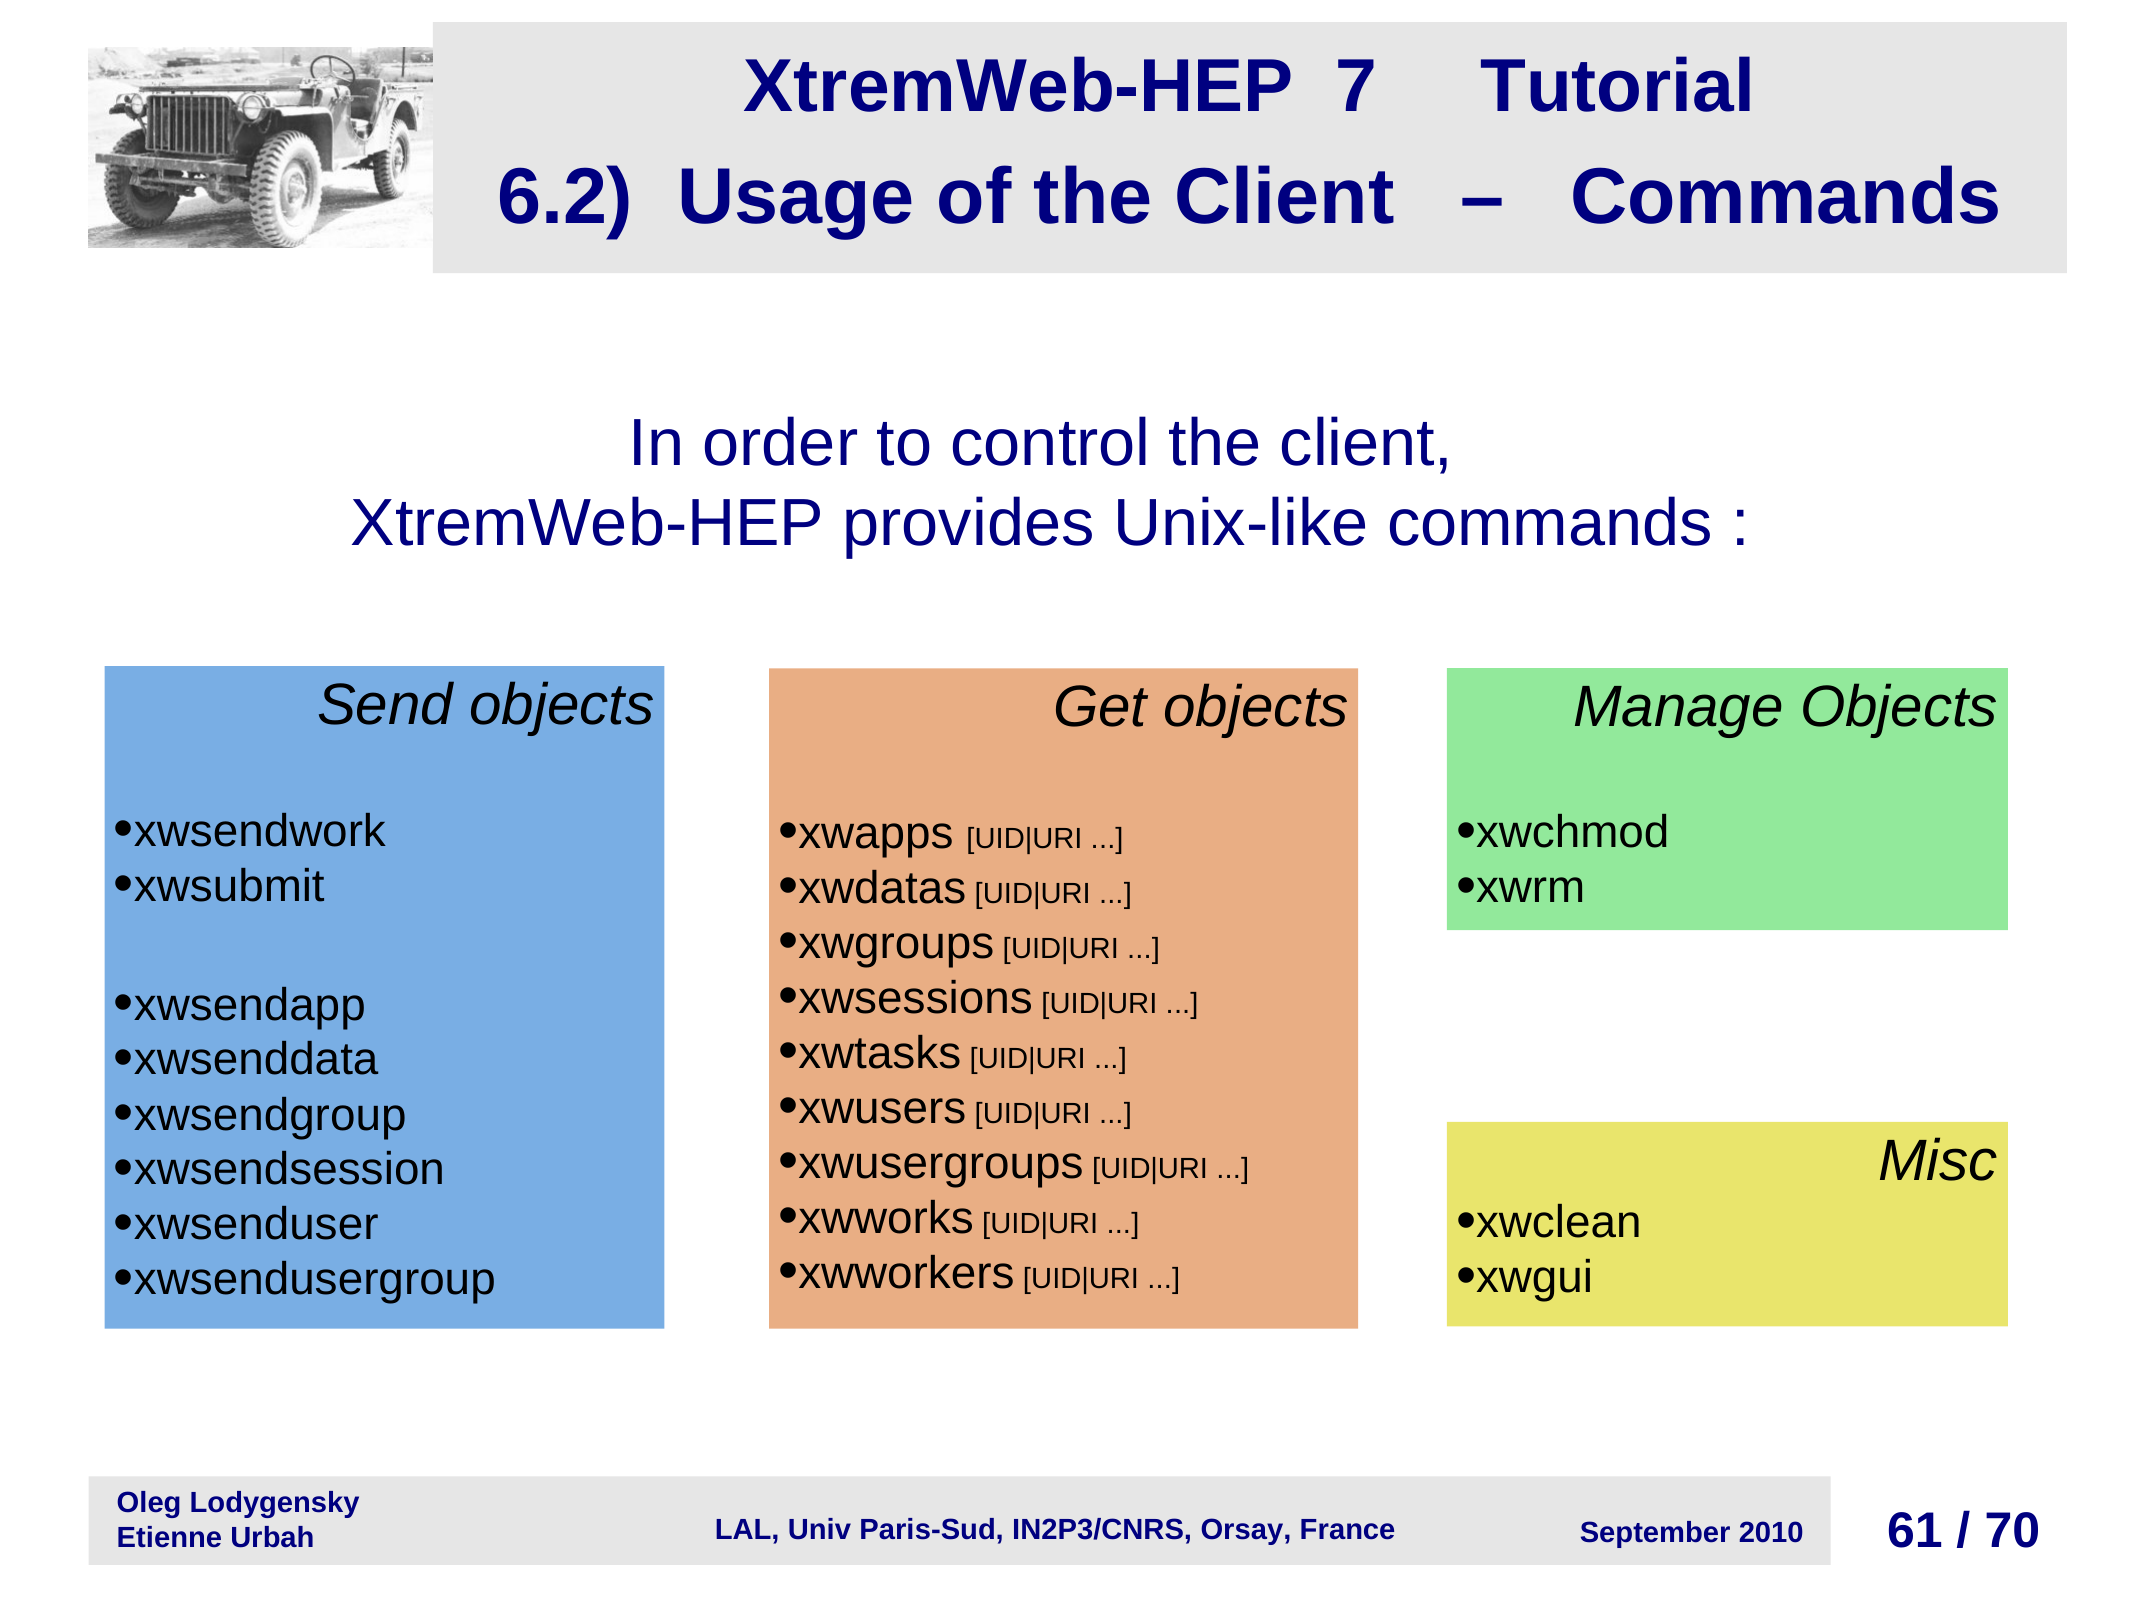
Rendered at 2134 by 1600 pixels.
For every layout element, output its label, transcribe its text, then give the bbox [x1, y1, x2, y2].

text_box In order to control the client, XtremWeb-HEP provides Unix-like commands : [341, 398, 1761, 559]
title 6.2) Usage of the Client – Commands [442, 118, 2067, 266]
text_box Manage Objects xwchmod xwrm [1446, 668, 2008, 931]
picture [88, 47, 433, 248]
text_box Get objects xwapps [UID|URI ...] xwdatas [UID|URI ...] xwgroups [UID|URI ...] xwsessions [UID|URI ...] xwtasks [UID|URI ...] xwusers [UID|URI ...] xwusergroups [UID|URI ...] xwworks [UID|URI ...] xwworkers [UID|URI ...] [769, 668, 1359, 1329]
text_box Send objects xwsendwork xwsubmit xwsendapp xwsenddata xwsendgroup xwsendsession xwsenduser xwsendusergroup [104, 666, 665, 1329]
text_box Misc xwclean xwgui [1446, 1121, 2008, 1327]
